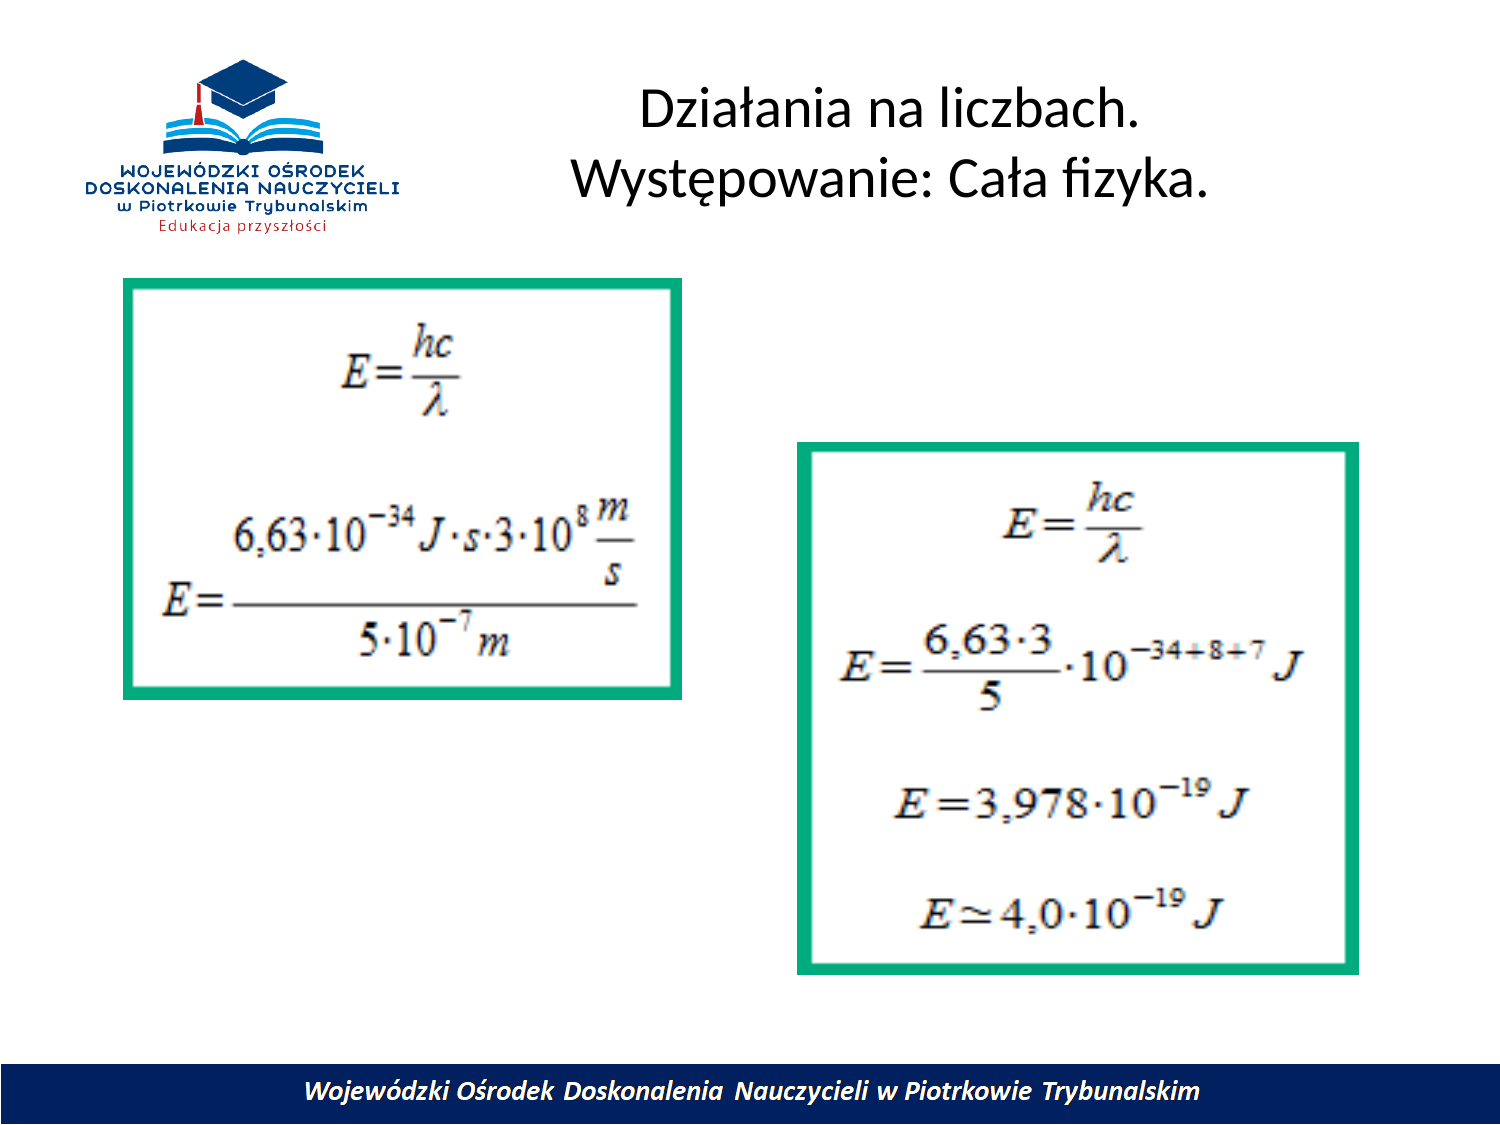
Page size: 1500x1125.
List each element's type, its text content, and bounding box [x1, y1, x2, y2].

picture [797, 442, 1359, 975]
title Działania na liczbach. Występowanie: Cała fizyka. [281, 52, 1500, 225]
picture [123, 278, 682, 700]
